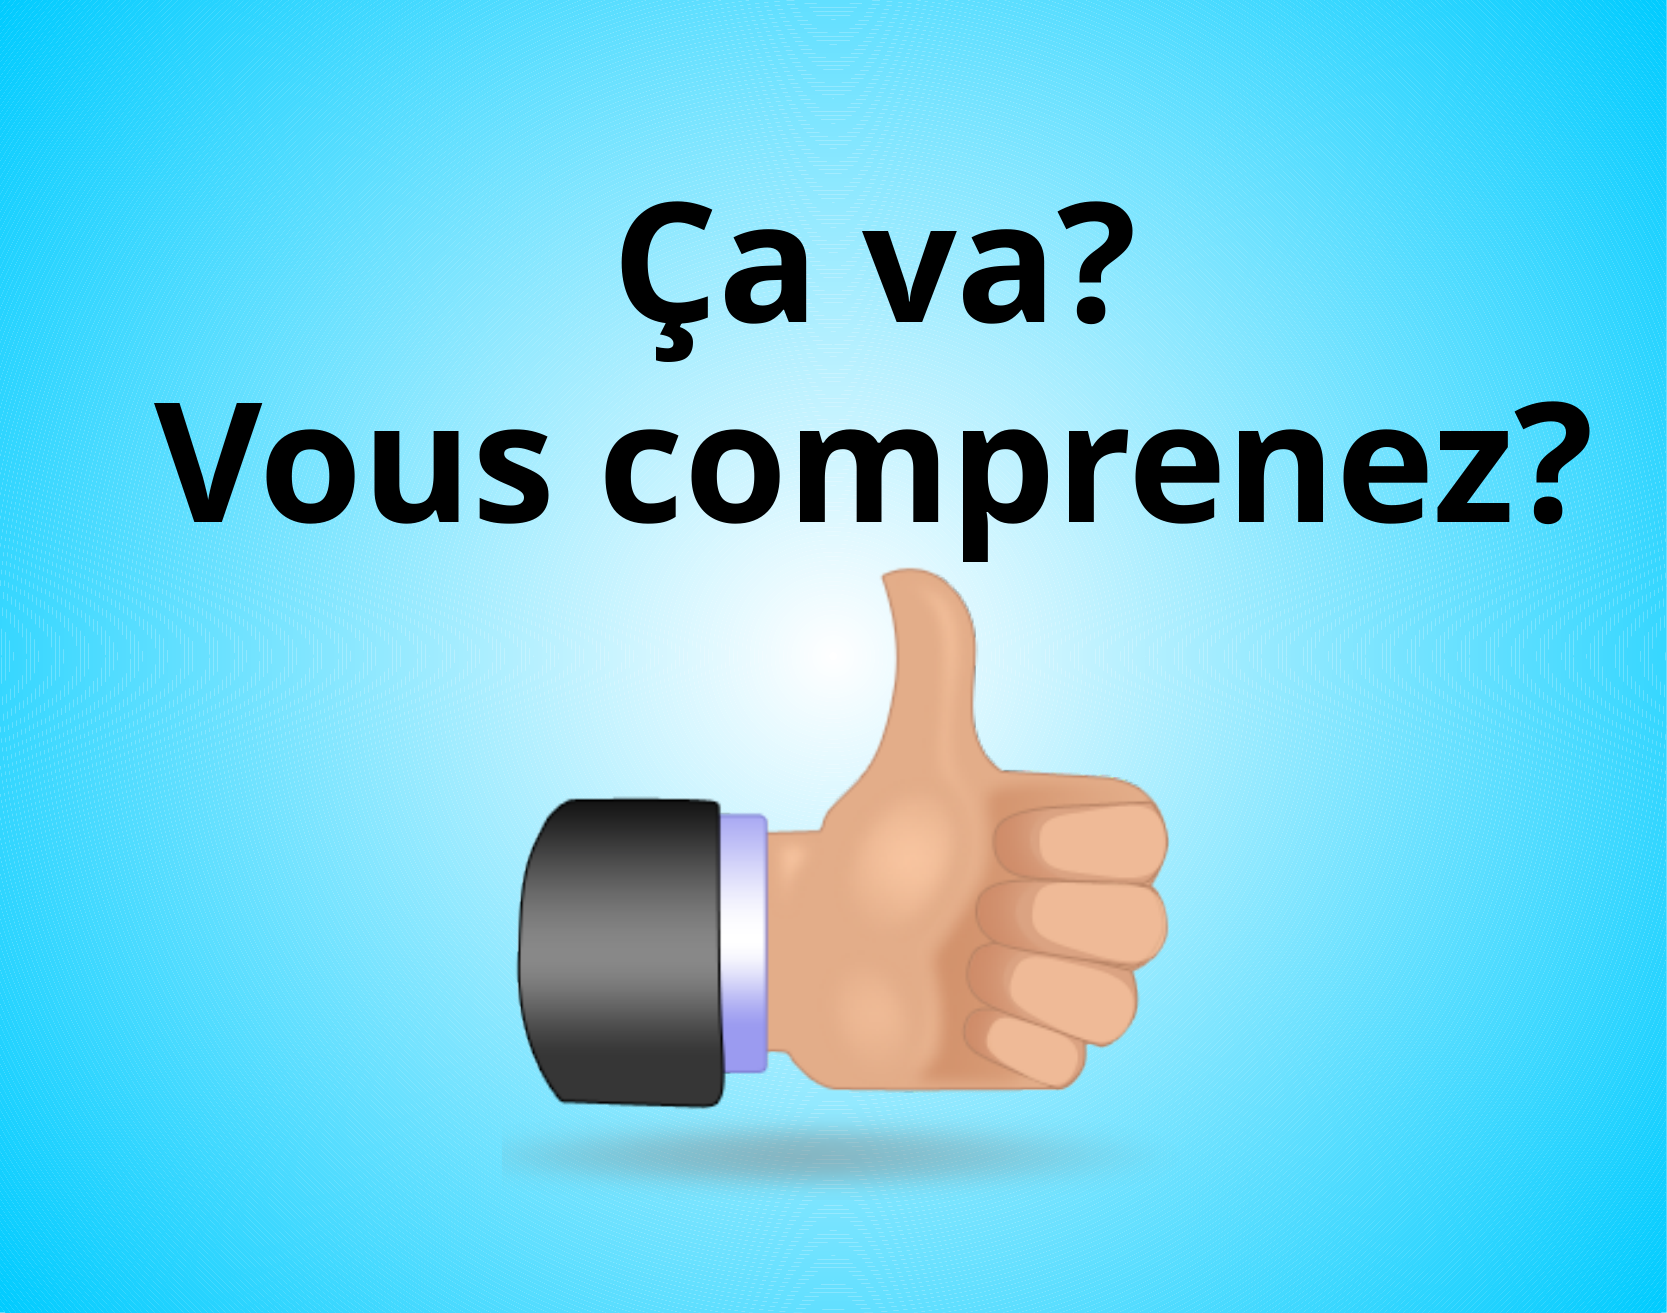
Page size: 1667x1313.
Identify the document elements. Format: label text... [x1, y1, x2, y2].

picture [502, 514, 1188, 1200]
text_box Ça va? Vous comprenez? [136, 148, 1614, 564]
